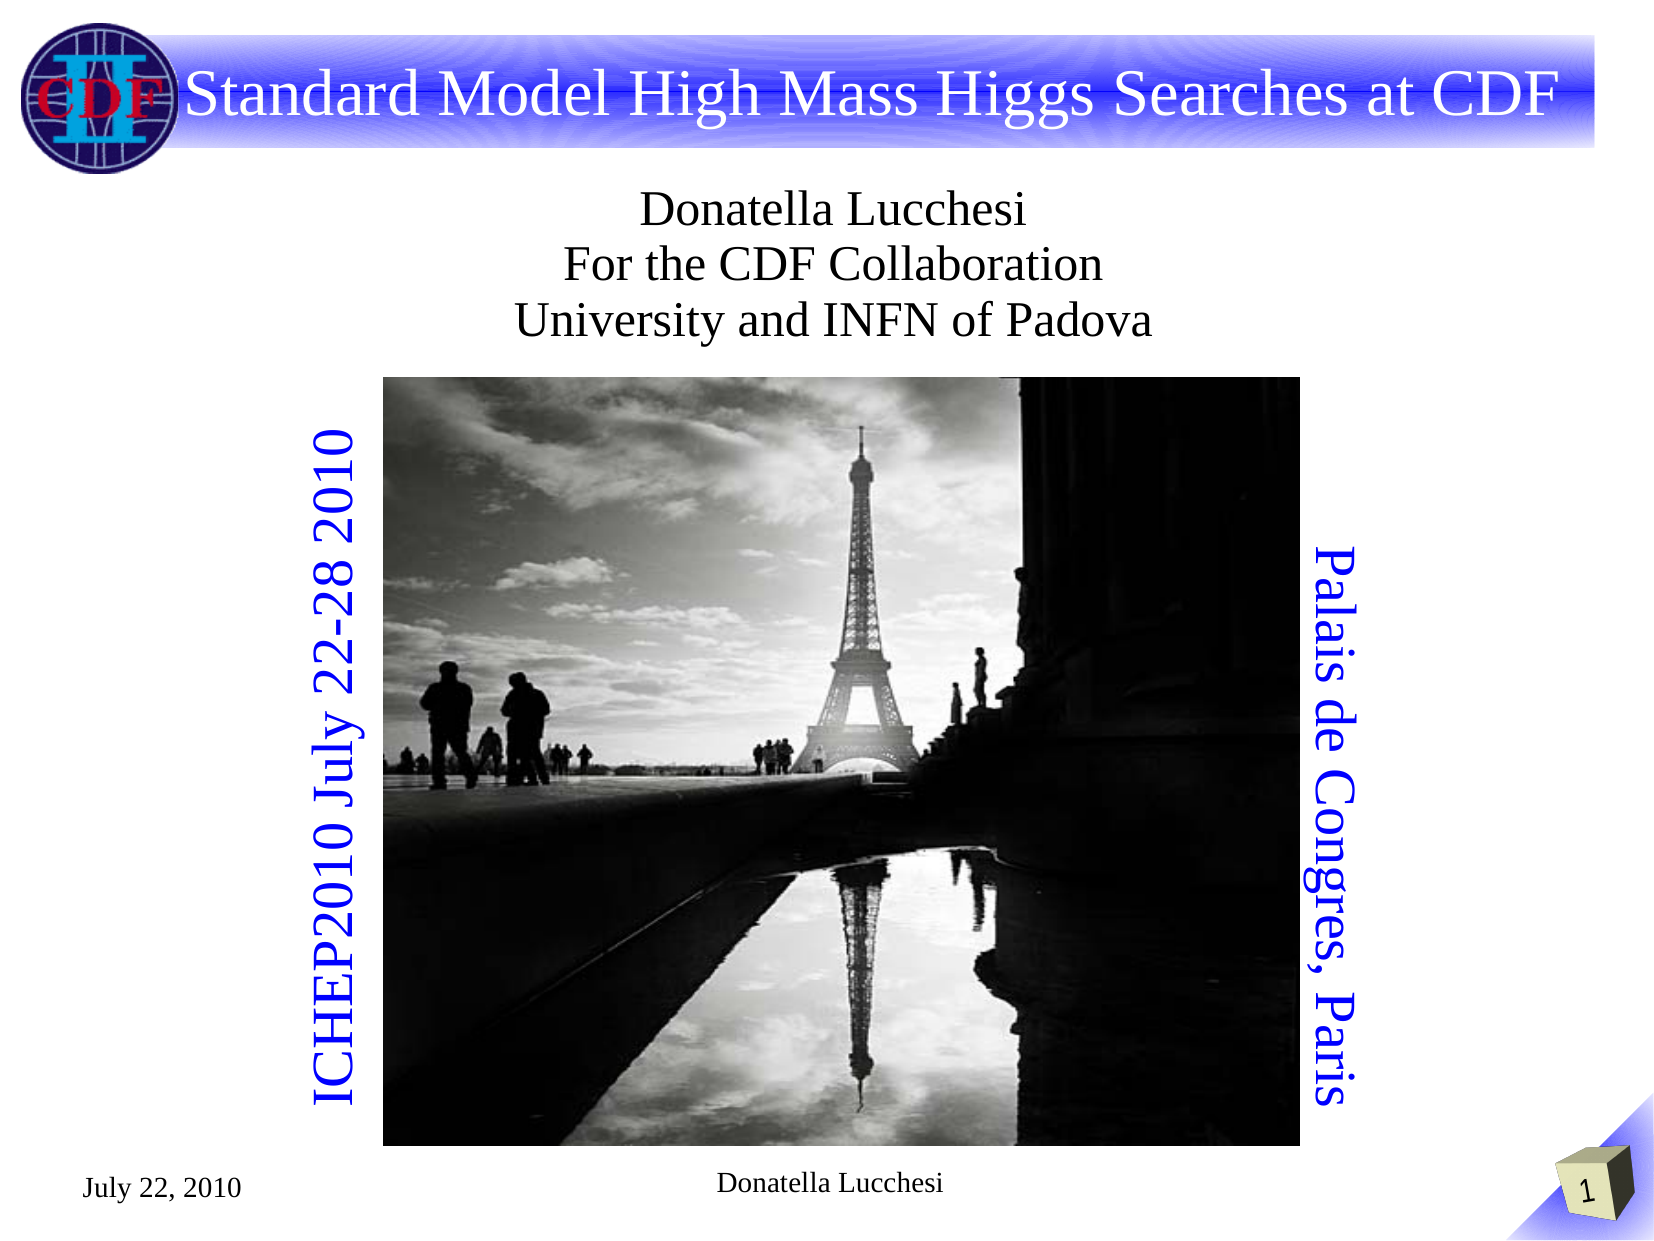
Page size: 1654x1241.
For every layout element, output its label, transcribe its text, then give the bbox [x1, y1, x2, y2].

picture [21, 23, 180, 174]
text_box Donatella Lucchesi For the CDF Collaboration University and INFN of Padova [513, 180, 1154, 347]
picture [383, 377, 1300, 1146]
table_cell 5.9 [1564, 100, 1595, 104]
table_cell 5.9 [1564, 79, 1595, 83]
text_box Palais de Congres, Paris [1303, 544, 1369, 1109]
text_box Standard Model High Mass Higgs Searches at CDF [183, 55, 1564, 130]
text_box ICHEP2010 July 22-28 2010 [300, 428, 366, 1108]
